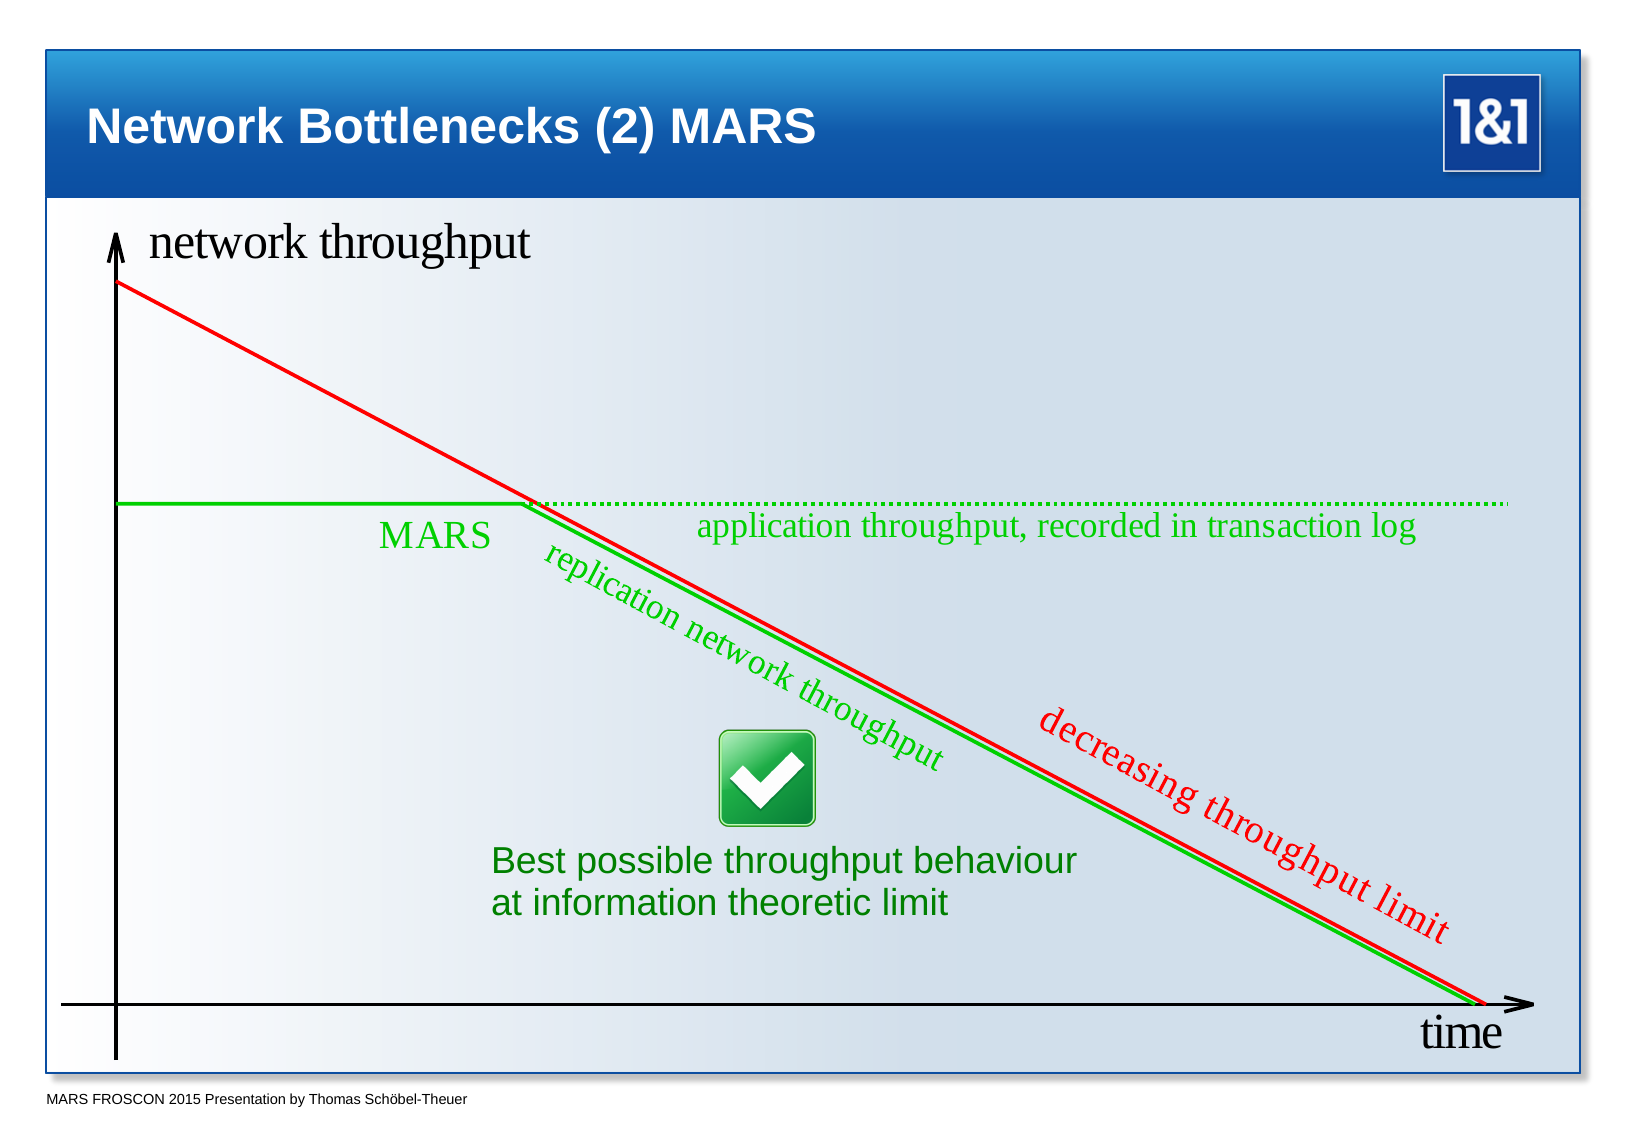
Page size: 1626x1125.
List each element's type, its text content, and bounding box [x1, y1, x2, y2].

title Network Bottlenecks (2) MARS [86, 51, 1416, 196]
footer MARS FROSCON 2015 Presentation by Thomas Schöbel-Theuer [46, 1068, 561, 1125]
text_box Best possible throughput behaviour at information theoretic limit [476, 832, 1093, 932]
picture [44, 48, 1597, 1090]
